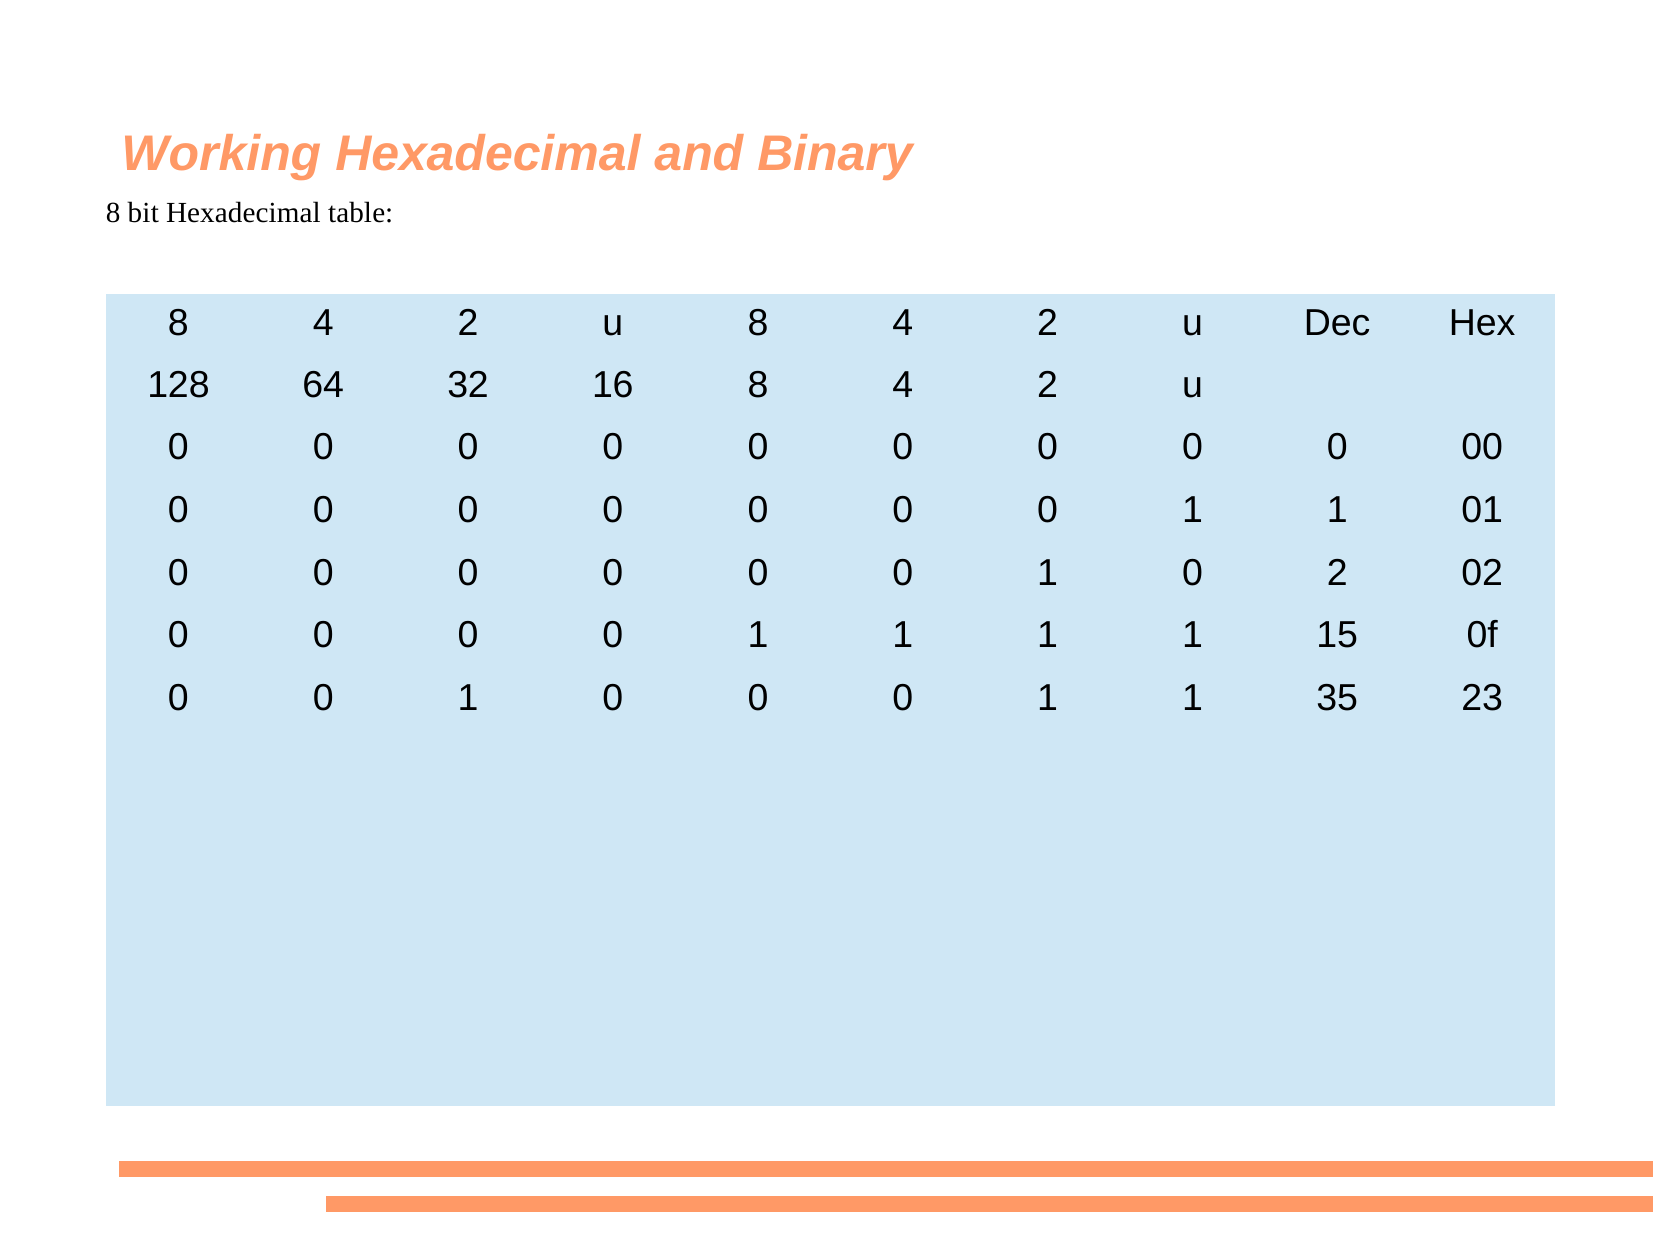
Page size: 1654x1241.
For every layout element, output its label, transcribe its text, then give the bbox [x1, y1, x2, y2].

table_cell 16 [540, 356, 685, 419]
table_cell [251, 919, 396, 981]
table_cell 128 [106, 356, 251, 419]
table_cell [251, 731, 396, 794]
table_cell [106, 981, 251, 1044]
table_cell 64 [251, 356, 396, 419]
table_cell [1265, 1044, 1410, 1106]
table_cell [1120, 919, 1265, 981]
table_cell 0 [540, 544, 685, 606]
table_cell [1410, 919, 1555, 981]
table_cell 0 [106, 606, 251, 669]
table_cell [1410, 731, 1555, 794]
table_cell 8 [685, 356, 830, 419]
table_cell [1265, 919, 1410, 981]
table_cell 1 [685, 606, 830, 669]
table_cell [1120, 981, 1265, 1044]
table_cell [1265, 731, 1410, 794]
table_cell [685, 794, 830, 856]
table_cell [975, 794, 1120, 856]
table_header 8 [685, 294, 830, 356]
table_cell 0 [540, 606, 685, 669]
table_cell 1 [396, 669, 540, 731]
table_cell [830, 856, 975, 919]
table_cell [975, 981, 1120, 1044]
table_cell 15 [1265, 606, 1410, 669]
table_cell 32 [396, 356, 540, 419]
table_cell [975, 856, 1120, 919]
table_header 2 [396, 294, 540, 356]
table_cell 35 [1265, 669, 1410, 731]
table_cell 0 [106, 419, 251, 481]
table_cell [1410, 856, 1555, 919]
table_header u [1120, 294, 1265, 356]
table_cell 0 [685, 544, 830, 606]
table_cell 2 [975, 356, 1120, 419]
table_cell 4 [830, 356, 975, 419]
table_cell [396, 919, 540, 981]
table_cell 1 [975, 606, 1120, 669]
table_cell [830, 731, 975, 794]
table_cell 0 [251, 544, 396, 606]
table_cell 0 [975, 481, 1120, 544]
table_cell 0 [540, 669, 685, 731]
table_cell [1410, 981, 1555, 1044]
table_cell [106, 794, 251, 856]
table_header Dec [1265, 294, 1410, 356]
table_cell 0f [1410, 606, 1555, 669]
table_header u [540, 294, 685, 356]
table_cell [251, 1044, 396, 1106]
table_cell 0 [1120, 544, 1265, 606]
table_cell 0 [106, 669, 251, 731]
table_cell 0 [975, 419, 1120, 481]
table_cell u [1120, 356, 1265, 419]
table_cell [685, 731, 830, 794]
list 8 bit Hexadecimal table: [105, 193, 1518, 1122]
table_cell 1 [830, 606, 975, 669]
table_cell [396, 731, 540, 794]
title Working Hexadecimal and Binary [121, 119, 1534, 181]
table_cell [396, 981, 540, 1044]
table_cell 01 [1410, 481, 1555, 544]
table_cell 0 [1120, 419, 1265, 481]
table_cell [540, 731, 685, 794]
table_cell [1265, 856, 1410, 919]
table_cell [106, 1044, 251, 1106]
table_cell [1120, 731, 1265, 794]
table_cell 02 [1410, 544, 1555, 606]
table_cell [106, 731, 251, 794]
table_cell [830, 1044, 975, 1106]
table_cell [975, 919, 1120, 981]
table_cell 00 [1410, 419, 1555, 481]
table_cell [540, 794, 685, 856]
table_cell [540, 856, 685, 919]
table_cell 0 [830, 419, 975, 481]
table_cell 1 [975, 669, 1120, 731]
table_cell [685, 1044, 830, 1106]
table_cell 1 [975, 544, 1120, 606]
table_header 4 [251, 294, 396, 356]
table_cell [830, 794, 975, 856]
table_cell [830, 919, 975, 981]
table_cell [1410, 356, 1555, 419]
table_cell [975, 1044, 1120, 1106]
table_cell 1 [1265, 481, 1410, 544]
table_header 8 [106, 294, 251, 356]
table_cell 0 [251, 419, 396, 481]
table_cell 0 [251, 669, 396, 731]
table_header Hex [1410, 294, 1555, 356]
table_cell [396, 794, 540, 856]
table_header 4 [830, 294, 975, 356]
table_cell 0 [830, 481, 975, 544]
table_header 2 [975, 294, 1120, 356]
table_cell 0 [830, 544, 975, 606]
table_cell 0 [251, 606, 396, 669]
table_cell 1 [1120, 606, 1265, 669]
table_cell 0 [106, 481, 251, 544]
table_cell [830, 981, 975, 1044]
table_cell 0 [251, 481, 396, 544]
table_cell [540, 1044, 685, 1106]
table_cell [685, 919, 830, 981]
table_cell 0 [830, 669, 975, 731]
table_cell [1265, 794, 1410, 856]
table_cell [1120, 794, 1265, 856]
table_cell [685, 856, 830, 919]
table_cell 0 [396, 544, 540, 606]
table_cell [540, 981, 685, 1044]
table_cell 23 [1410, 669, 1555, 731]
table_cell [540, 919, 685, 981]
table_cell [975, 731, 1120, 794]
table_cell 1 [1120, 669, 1265, 731]
table_cell 0 [685, 419, 830, 481]
table_cell 0 [396, 606, 540, 669]
table_cell [396, 1044, 540, 1106]
table_cell [1265, 981, 1410, 1044]
table_cell 0 [540, 481, 685, 544]
table_cell [396, 856, 540, 919]
table_cell [1410, 1044, 1555, 1106]
table_cell [106, 919, 251, 981]
table_cell [251, 856, 396, 919]
table_cell [251, 794, 396, 856]
table_cell 0 [106, 544, 251, 606]
table_cell [1120, 856, 1265, 919]
table_cell [1120, 1044, 1265, 1106]
table_cell 0 [540, 419, 685, 481]
table_cell 0 [685, 669, 830, 731]
table_cell [251, 981, 396, 1044]
table_cell [685, 981, 830, 1044]
table_cell 2 [1265, 544, 1410, 606]
table_cell 1 [1120, 481, 1265, 544]
table_cell [106, 856, 251, 919]
table_cell [1265, 356, 1410, 419]
table_cell 0 [685, 481, 830, 544]
table_cell 0 [396, 481, 540, 544]
table_cell 0 [1265, 419, 1410, 481]
table_cell [1410, 794, 1555, 856]
table_cell 0 [396, 419, 540, 481]
